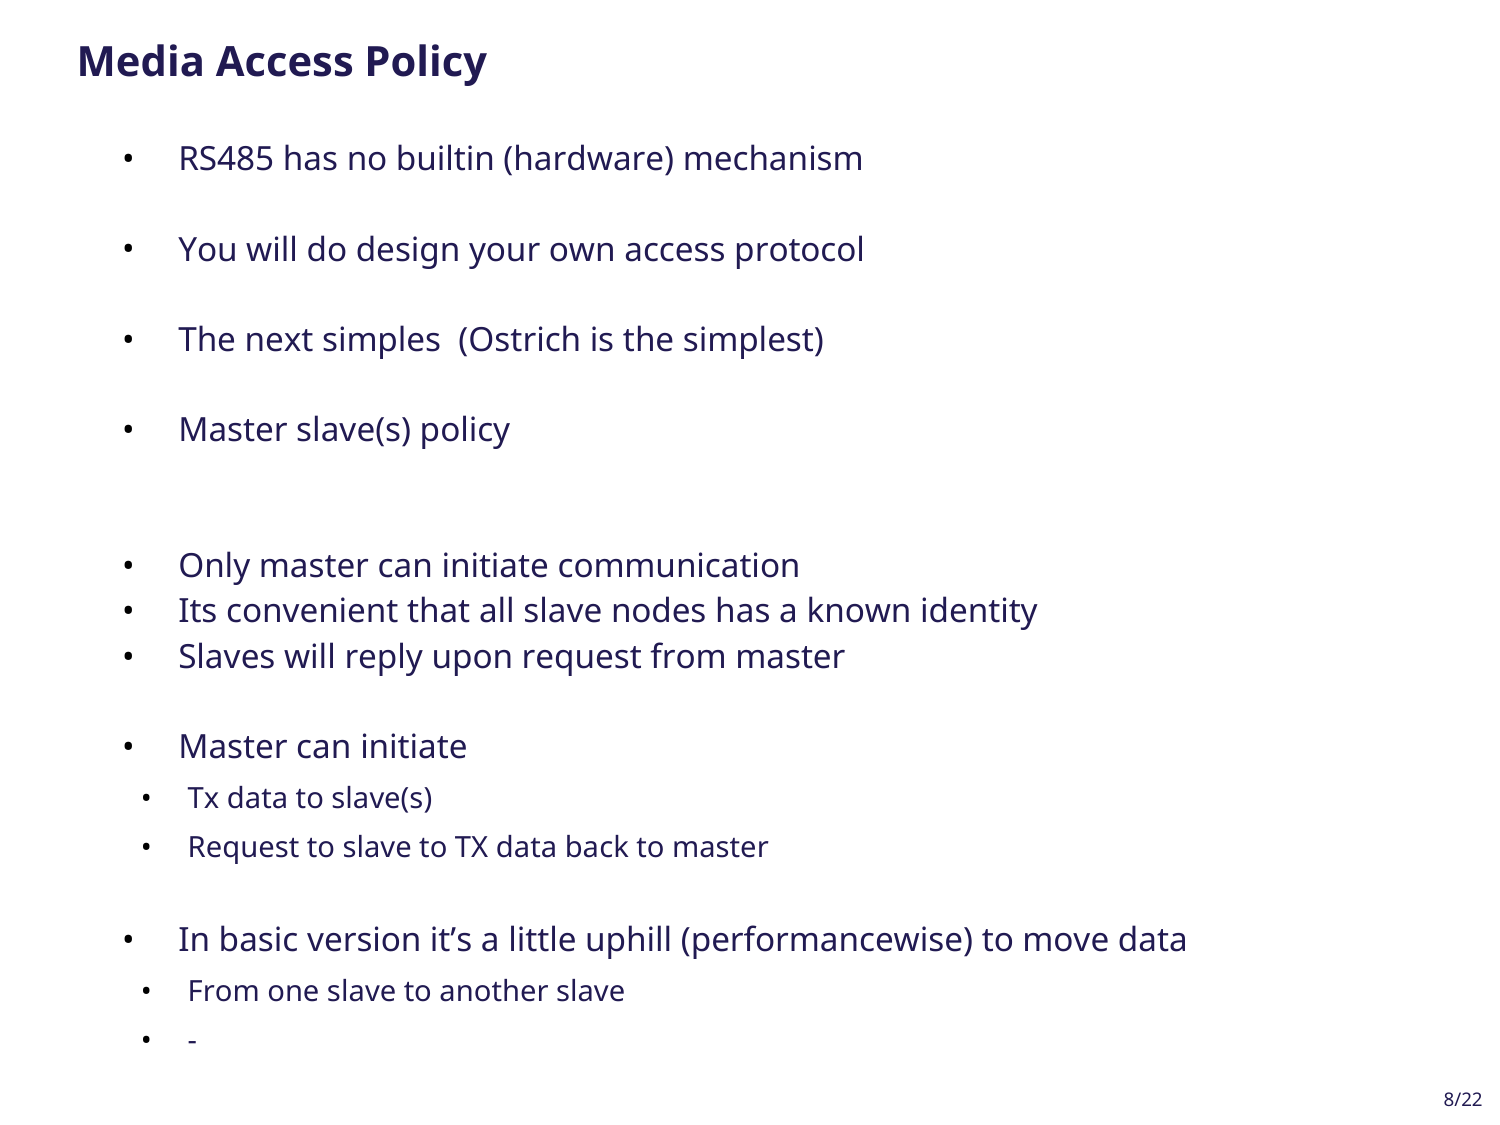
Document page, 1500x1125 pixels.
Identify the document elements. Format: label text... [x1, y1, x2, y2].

title Media Access Policy [61, 28, 1441, 92]
list RS485 has no builtin (hardware) mechanism You will do design your own access protocol The next simples (Ostrich is the simplest) Master slave(s) policy Only master can initiate communication Its convenient that all slave nodes has a known identity Slaves will reply upon request from master Master can initiate Tx data to slave(s) Request to slave to TX data back to master In basic version it’s a little uphill (performancewise) to move data From one slave to another slave - [60, 135, 1482, 1081]
